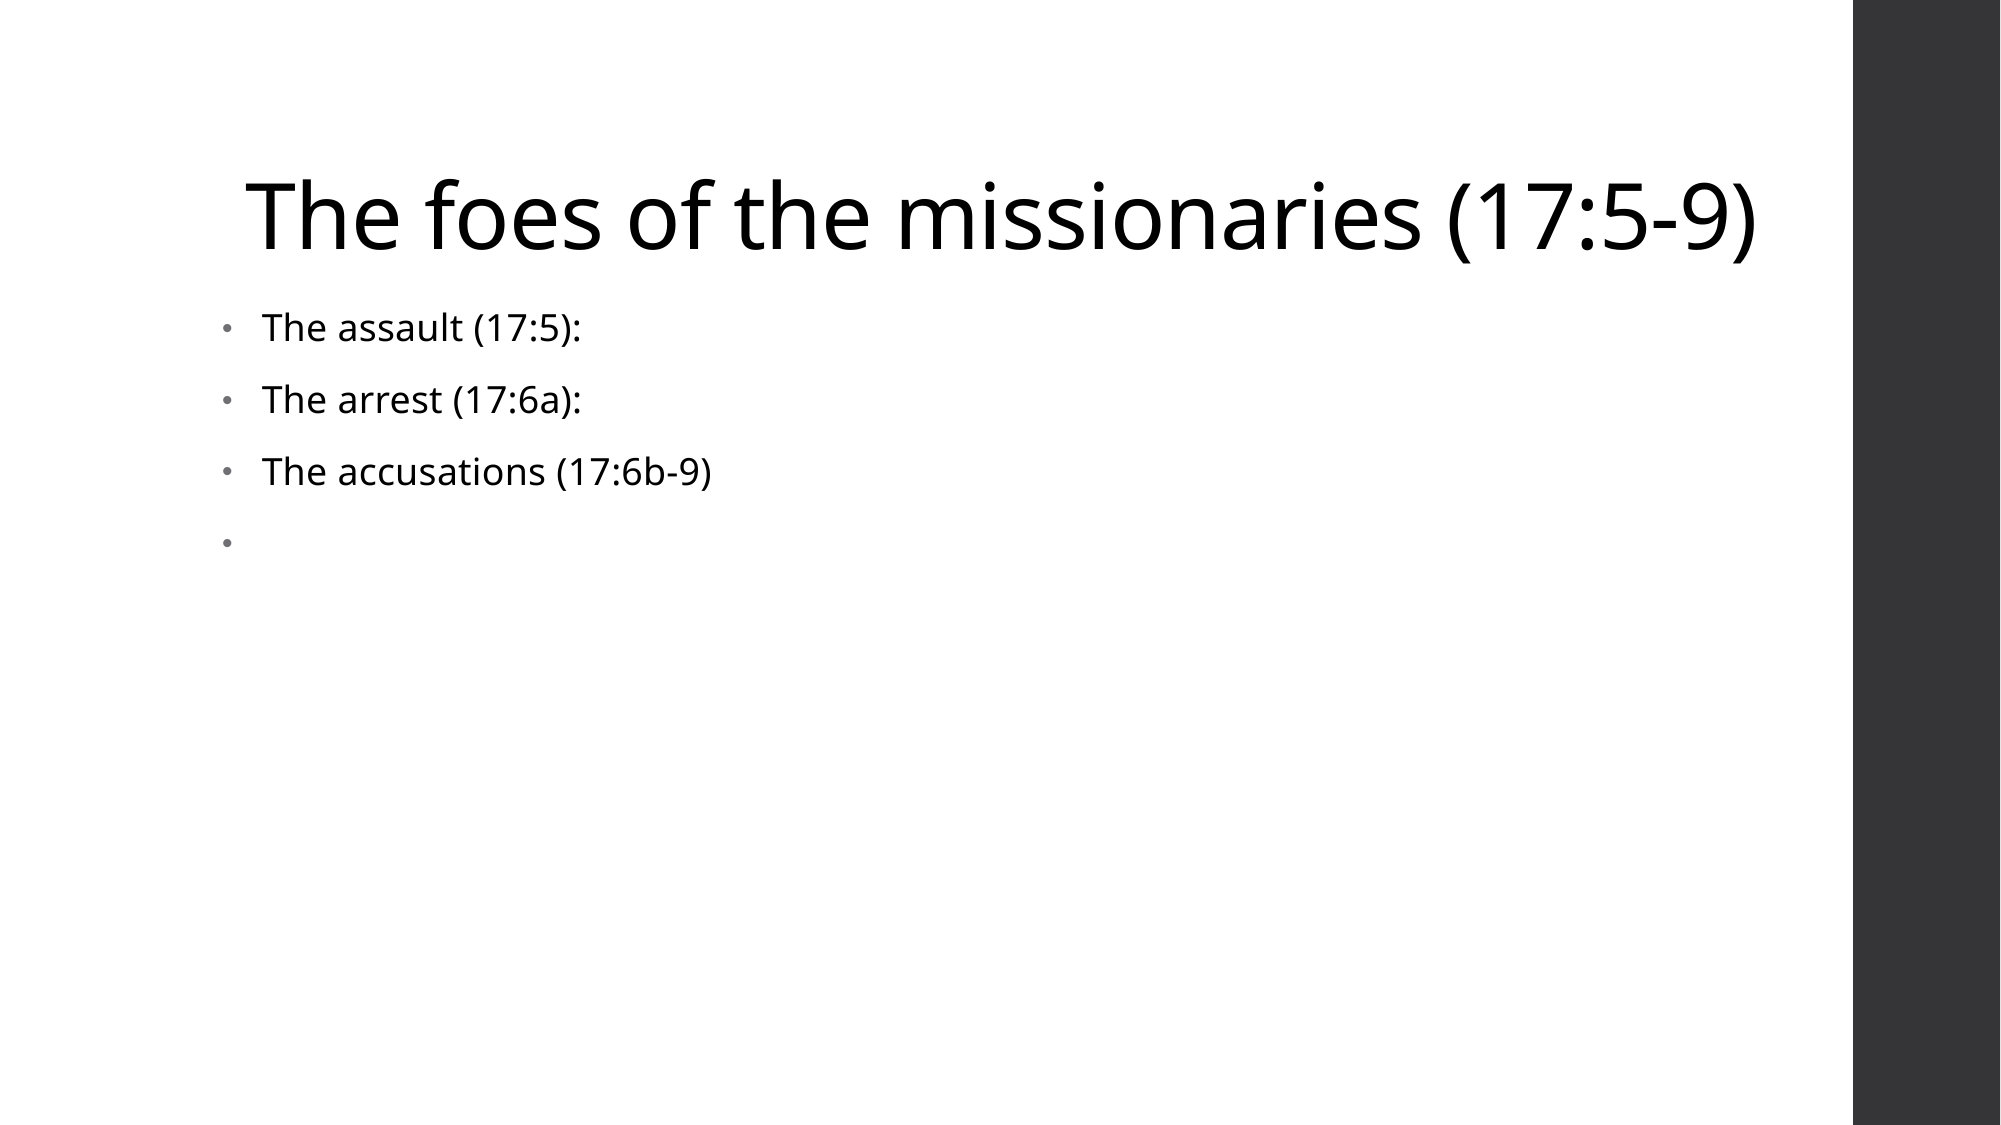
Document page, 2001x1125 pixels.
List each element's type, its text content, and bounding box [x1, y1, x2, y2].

list The assault (17:5): The arrest (17:6a): The accusations (17:6b-9) [206, 299, 1617, 1014]
title The foes of the missionaries (17:5-9) [206, 60, 1797, 278]
